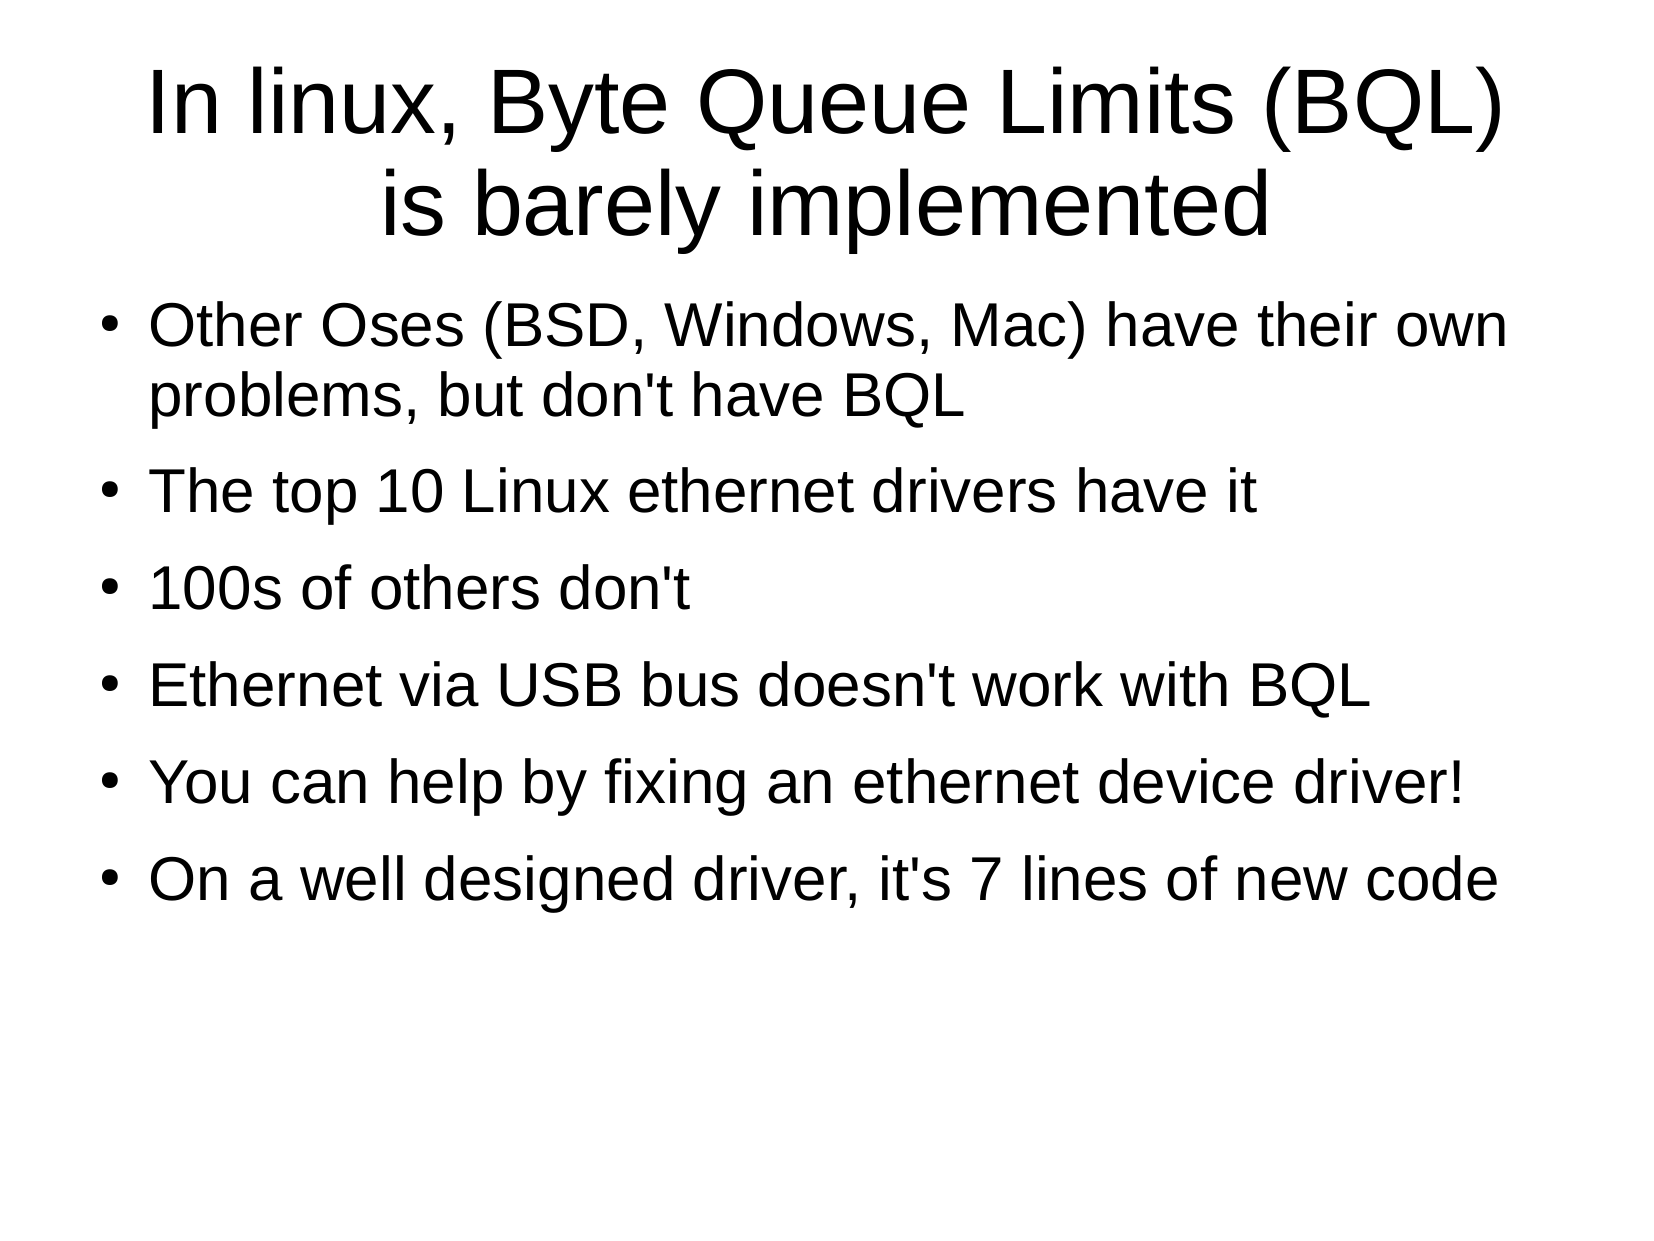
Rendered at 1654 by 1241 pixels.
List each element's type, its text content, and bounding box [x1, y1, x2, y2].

list Other Oses (BSD, Windows, Mac) have their own problems, but don't have BQL The top 10 Linux ethernet drivers have it 100s of others don't Ethernet via USB bus doesn't work with BQL You can help by fixing an ethernet device driver! On a well designed driver, it's 7 lines of new code [82, 290, 1538, 1010]
title In linux, Byte Queue Limits (BQL) is barely implemented [82, 49, 1571, 257]
